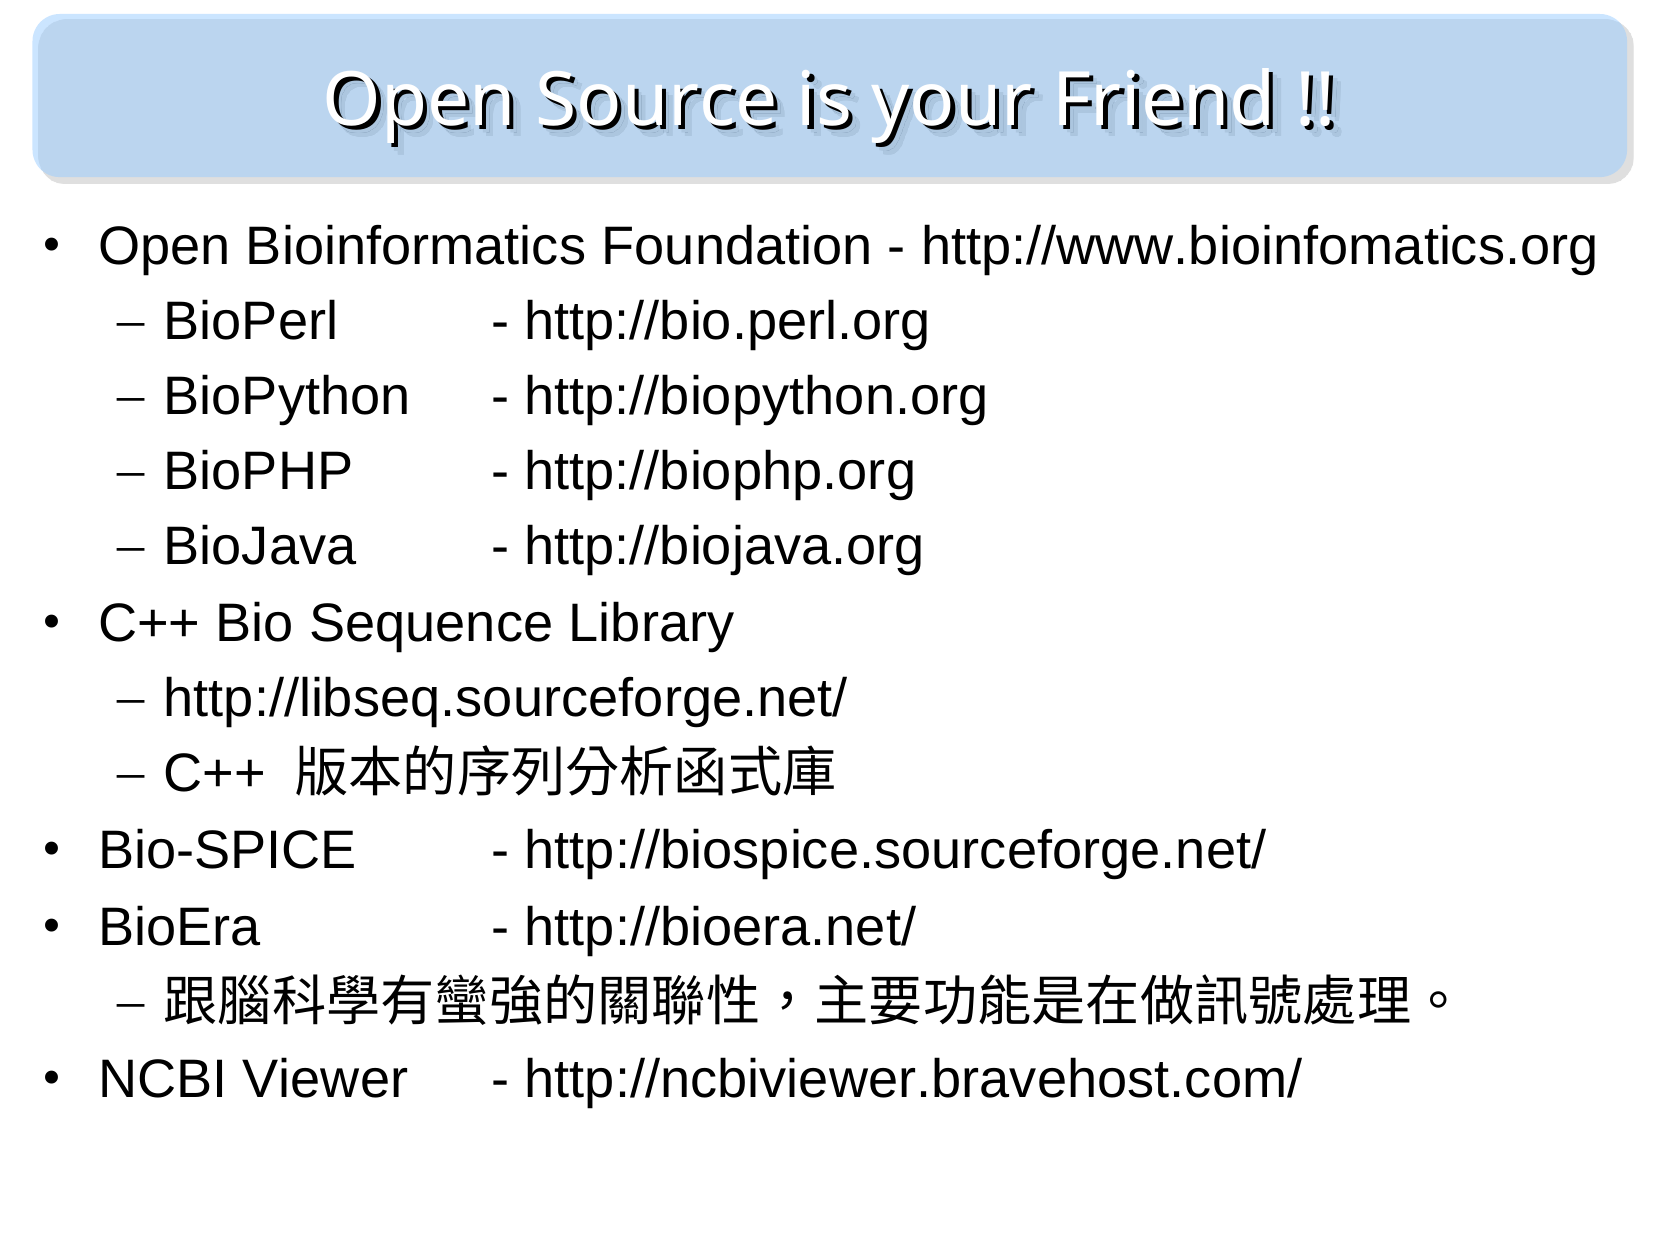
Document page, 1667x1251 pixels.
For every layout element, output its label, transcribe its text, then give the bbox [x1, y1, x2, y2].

text_box Open Source is your Friend !! [32, 13, 1628, 178]
text_box Open Bioinformatics Foundation - http://www.bioinfomatics.org BioPerl - http://bio.perl.org BioPython - http://biopython.org BioPHP - http://biophp.org BioJava - http://biojava.org C++ Bio Sequence Library http://libseq.sourceforge.net/ C++ 版本的序列分析函式庫 Bio-SPICE - http://biospice.sourceforge.net/ BioEra - http://bioera.net/ 跟腦科學有蠻強的關聯性，主要功能是在做訊號處理。 NCBI Viewer - http://ncbiviewer.bravehost.com/ [42, 212, 1624, 1217]
